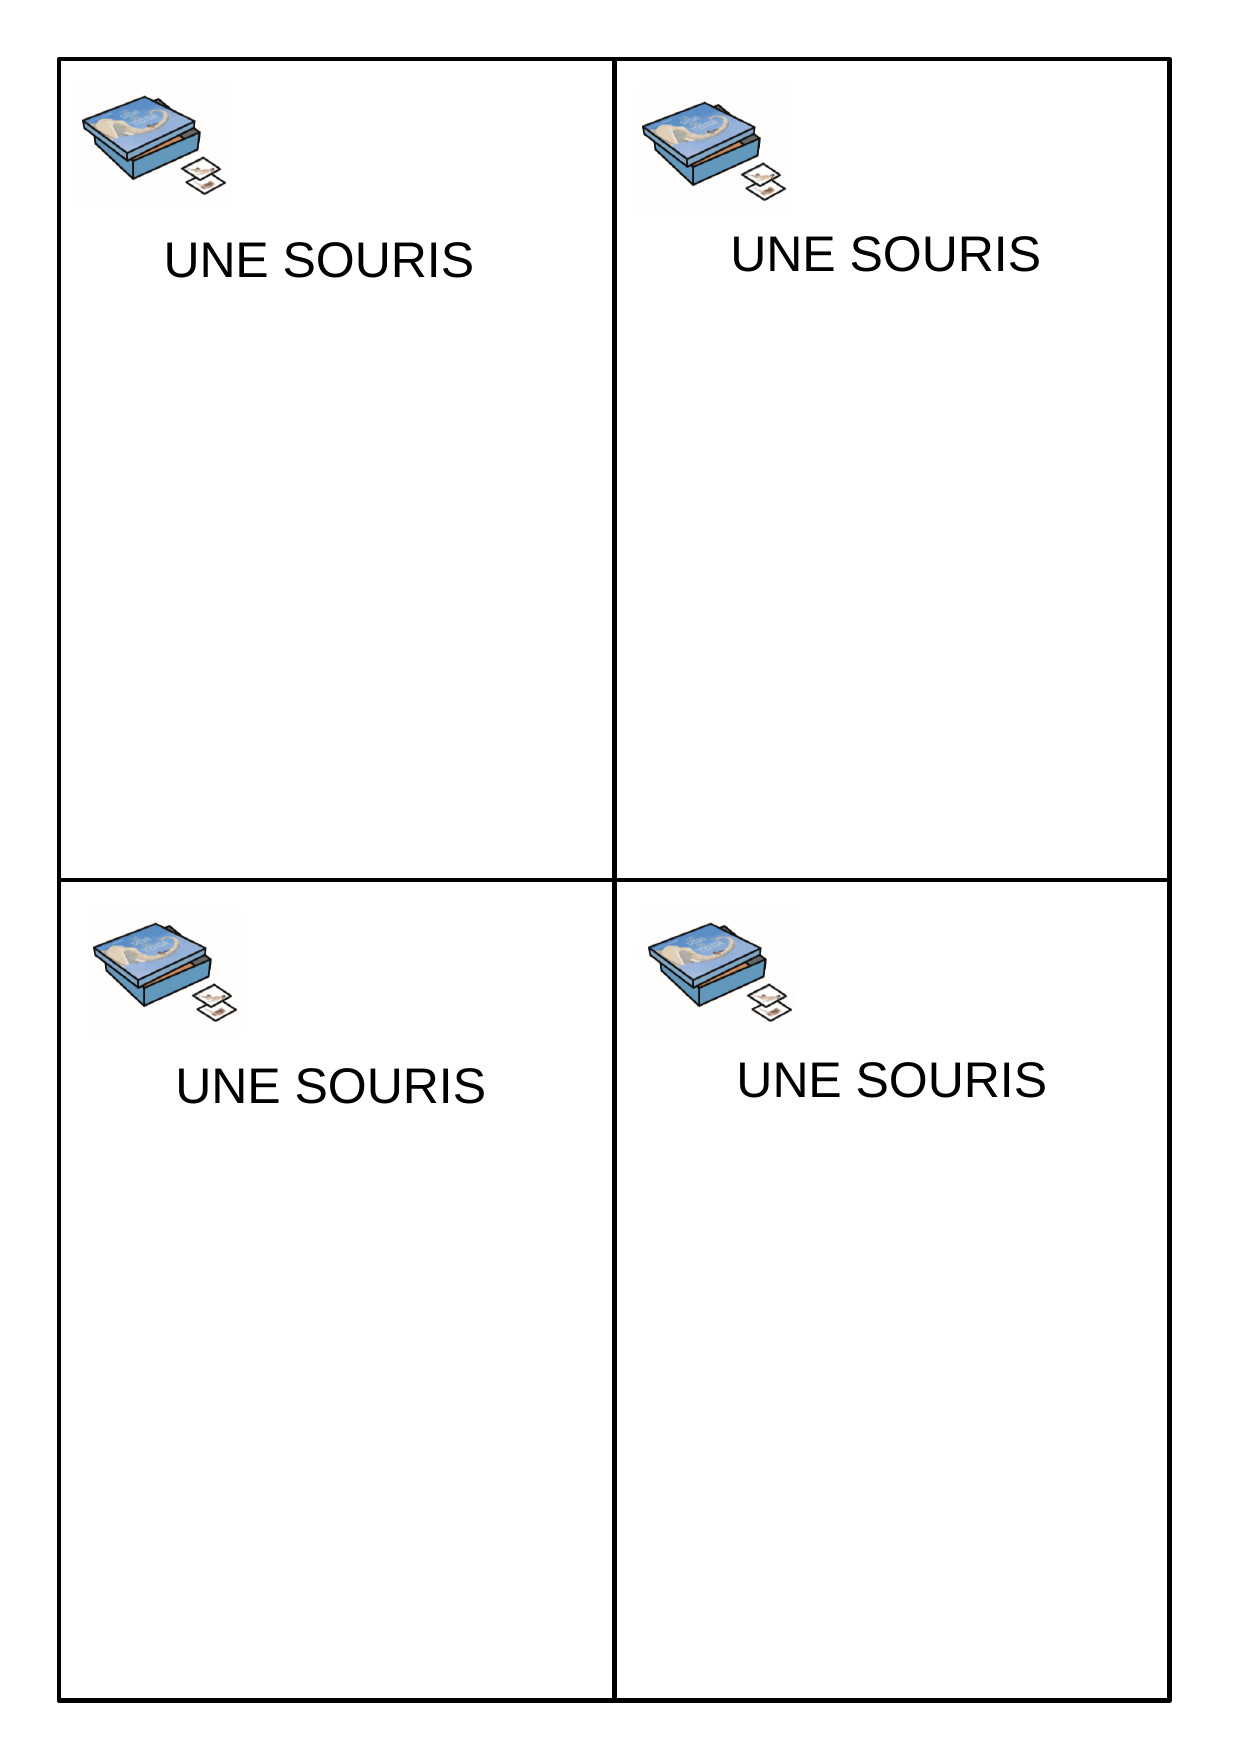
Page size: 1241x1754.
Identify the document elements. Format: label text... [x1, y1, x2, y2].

text_box UNE SOURIS [637, 1045, 1146, 1146]
picture [631, 85, 792, 213]
text_box UNE SOURIS [64, 224, 573, 325]
text_box UNE SOURIS [76, 1051, 585, 1152]
text_box UNE SOURIS [631, 218, 1140, 319]
picture [82, 906, 243, 1034]
picture [637, 906, 798, 1034]
picture [71, 79, 232, 207]
